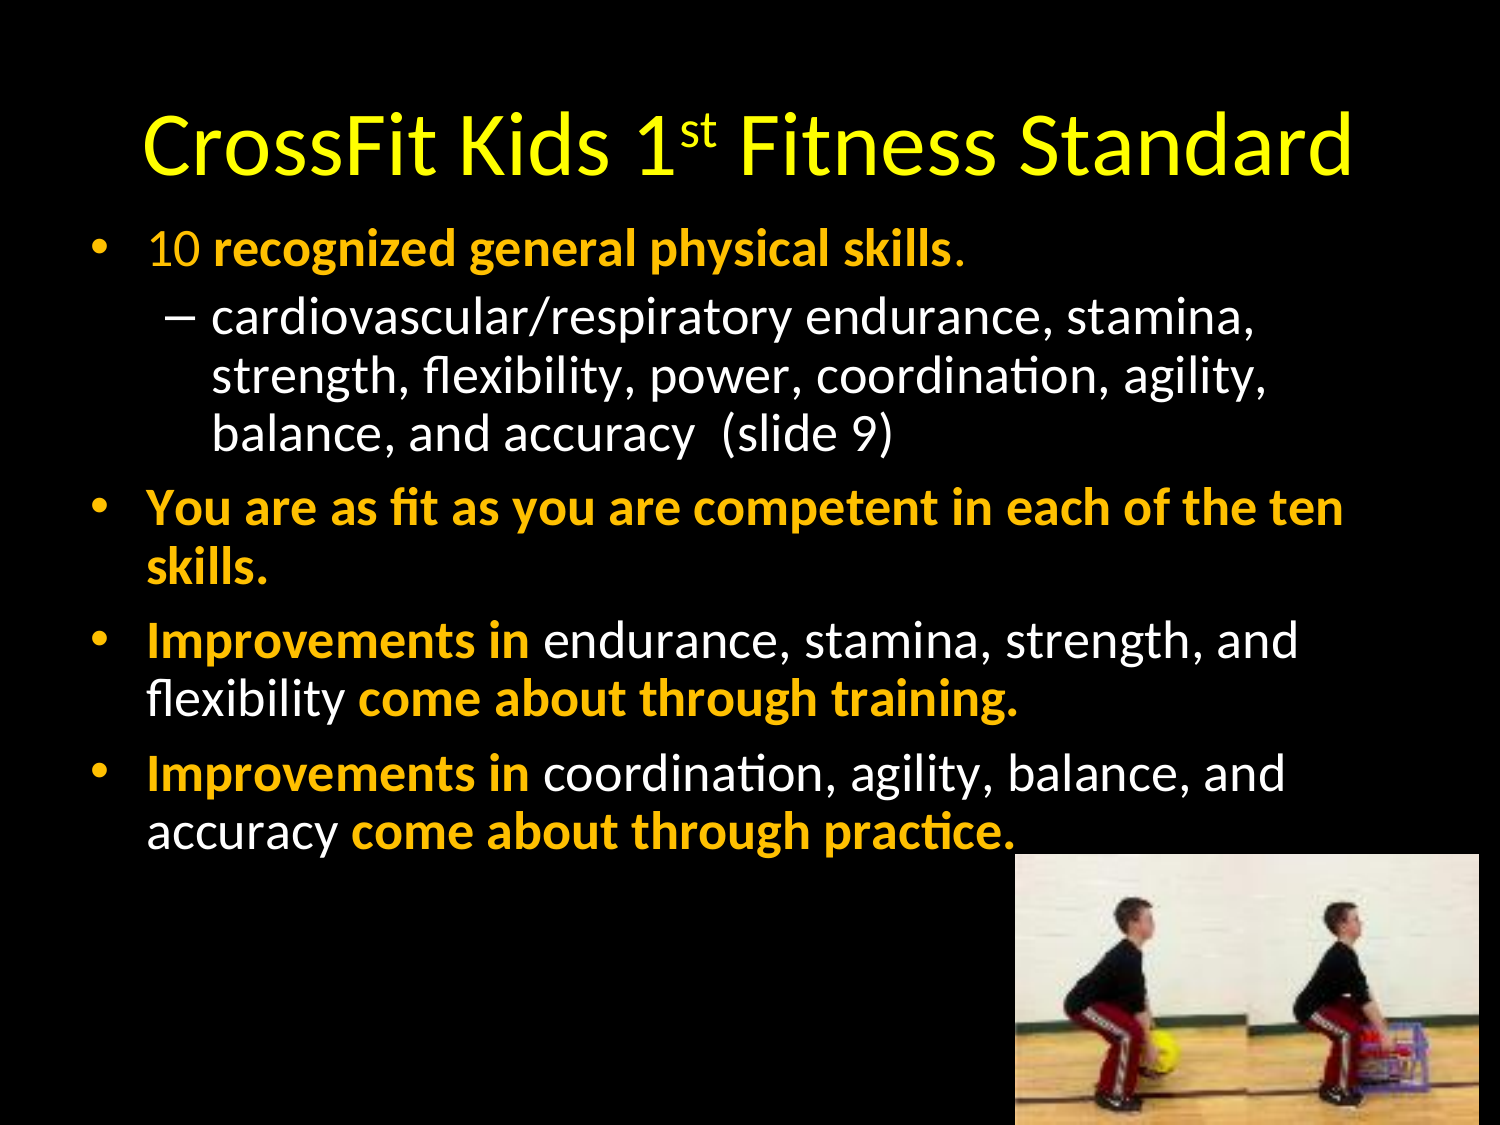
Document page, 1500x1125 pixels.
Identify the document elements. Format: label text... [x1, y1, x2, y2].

picture [1015, 854, 1479, 1125]
title CrossFit Kids 1st Fitness Standard [75, 45, 1426, 212]
text_box <number> [1479, 1061, 1488, 1122]
list 10 recognized general physical skills. cardiovascular/respiratory endurance, stamina, strength, flexibility, power, coordination, agility, balance, and accuracy (slide 9) You are as fit as you are competent in each of the ten skills. Improvements in endurance, stamina, strength, and flexibility come about through training. Improvements in coordination, agility, balance, and accuracy come about through practice. [74, 212, 1463, 1044]
